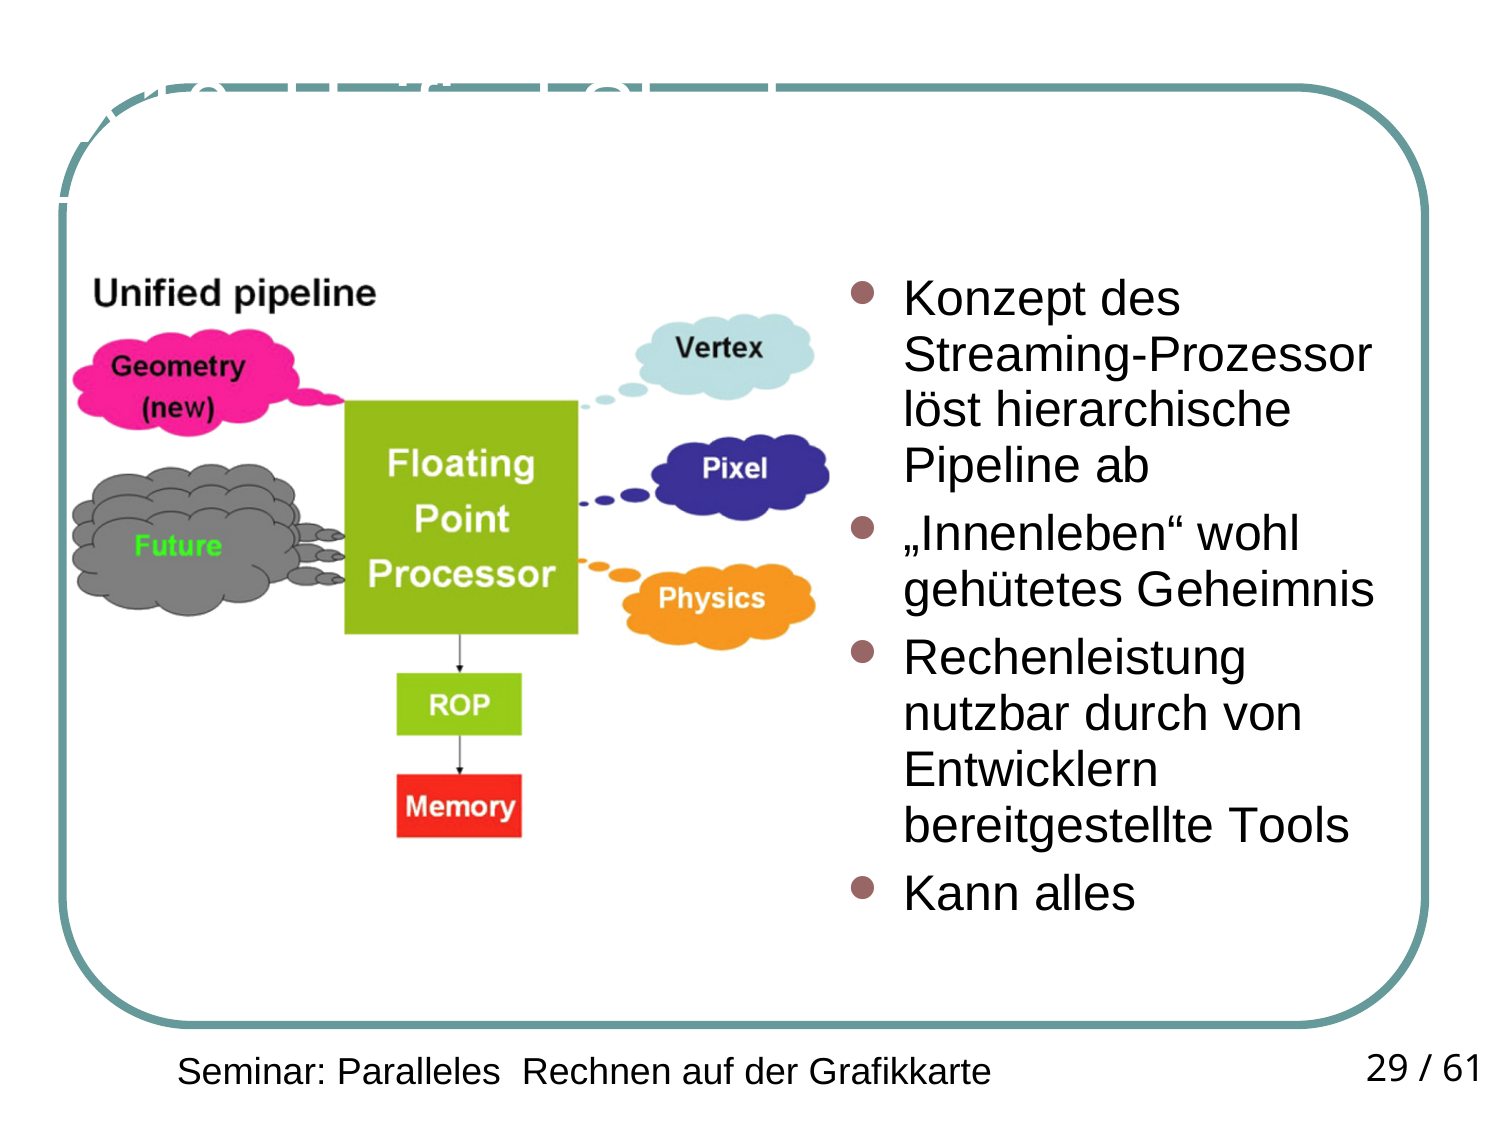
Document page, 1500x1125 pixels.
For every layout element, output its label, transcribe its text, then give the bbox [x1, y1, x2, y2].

title DX10: Unified Shader [0, 37, 1329, 188]
list Konzept des Streaming-Prozessor löst hierarchische Pipeline ab „Innenleben“ wohl gehütetes Geheimnis Rechenleistung nutzbar durch von Entwicklern bereitgestellte Tools Kann alles [832, 262, 1400, 998]
picture [29, 231, 869, 868]
